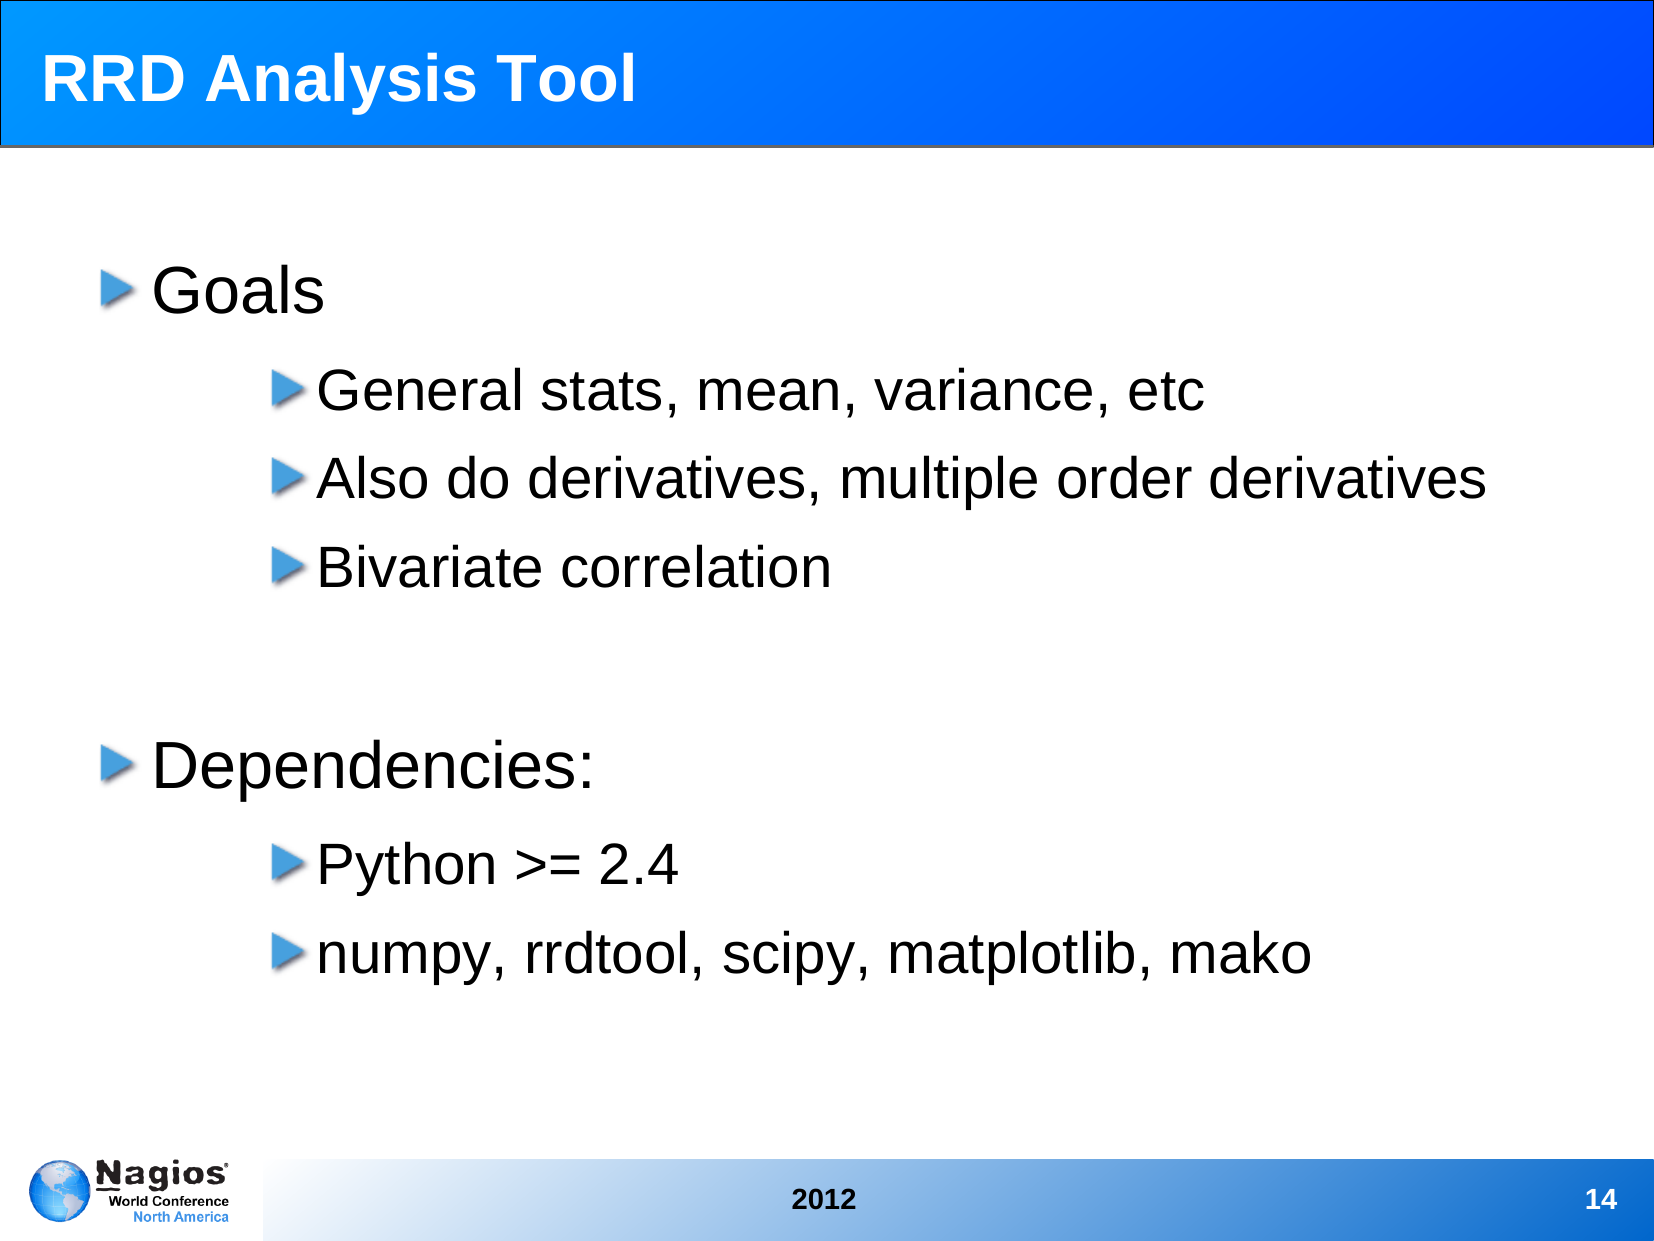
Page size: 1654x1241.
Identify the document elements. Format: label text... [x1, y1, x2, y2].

picture [29, 1159, 229, 1235]
title RRD Analysis Tool [41, 29, 1248, 127]
list Goals General stats, mean, variance, etc Also do derivatives, multiple order derivatives Bivariate correlation Dependencies: Python >= 2.4 numpy, rrdtool, scipy, matplotlib, mako [80, 253, 1569, 1072]
